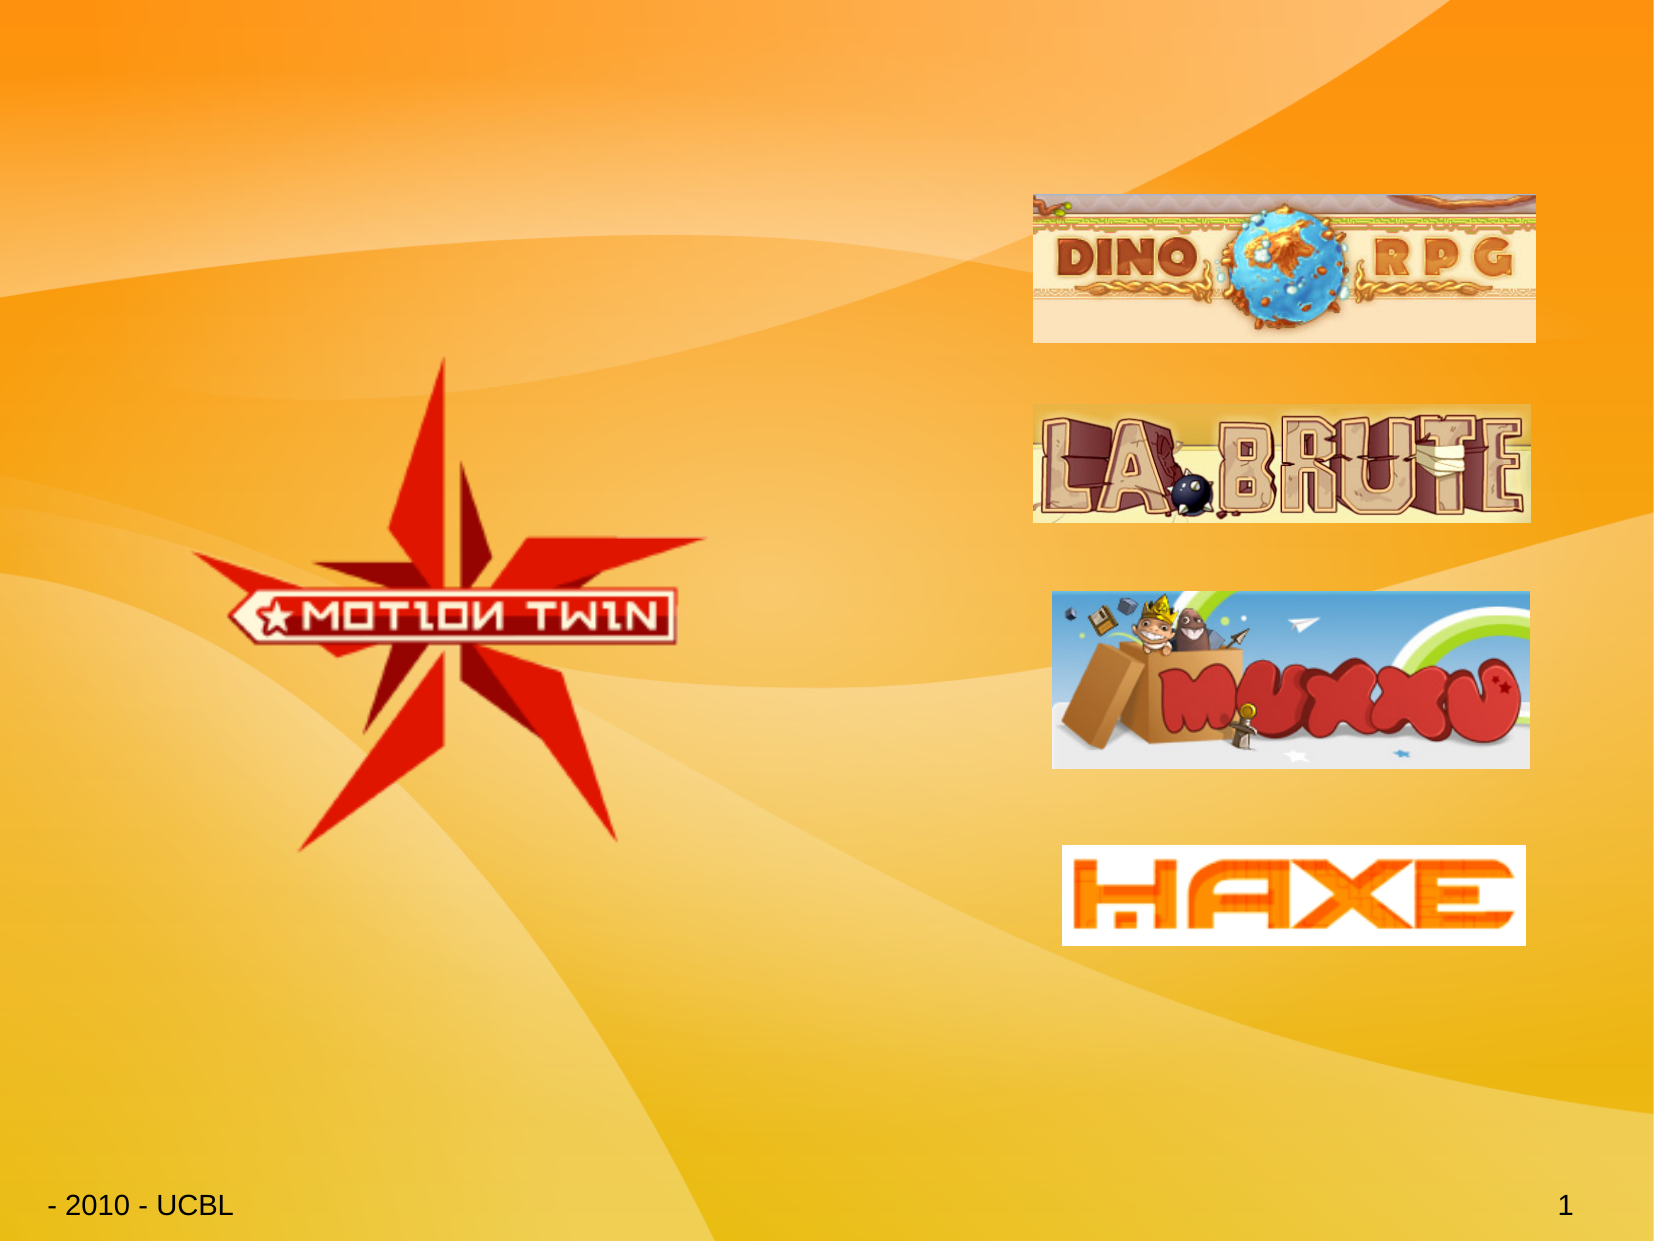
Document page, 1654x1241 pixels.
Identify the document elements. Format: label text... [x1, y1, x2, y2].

picture [0, 0, 1654, 1241]
list [845, 201, 1572, 1021]
text_box <numéro> [1542, 1181, 1654, 1241]
text_box Adrian Gaudebert - 2010 - UCBL [16, 1181, 473, 1229]
